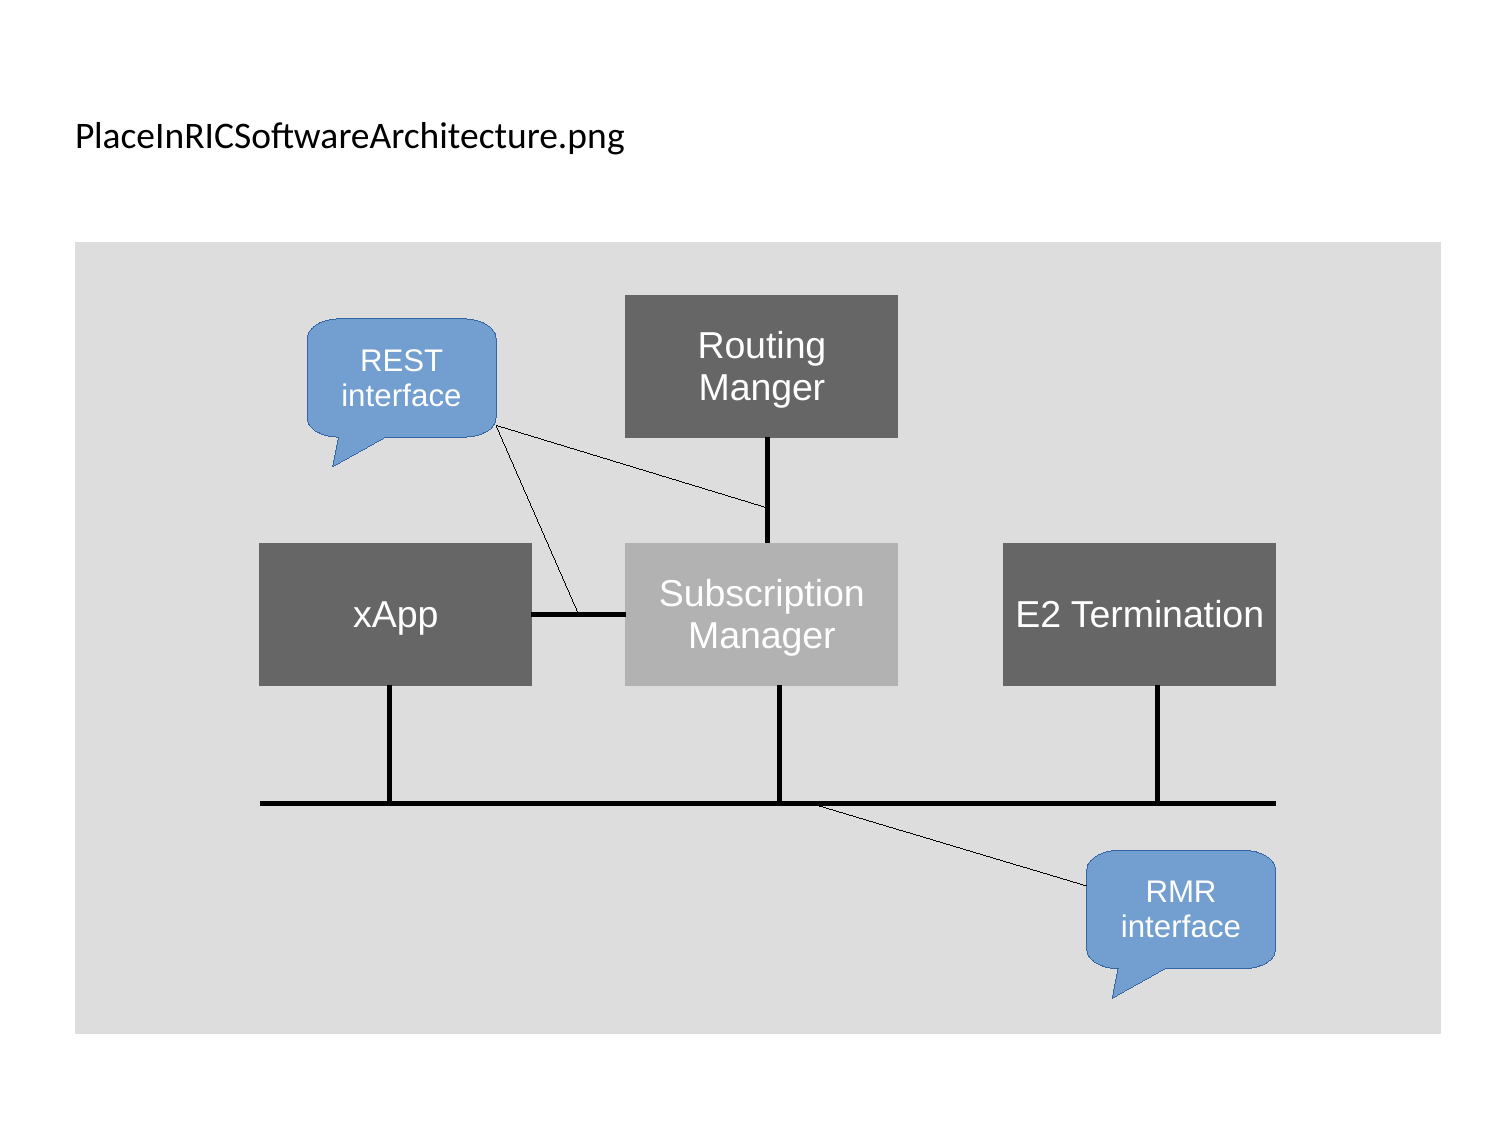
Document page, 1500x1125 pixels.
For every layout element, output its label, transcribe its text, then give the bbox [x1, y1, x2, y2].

text_box REST interface [307, 318, 497, 467]
text_box Routing Manger [625, 295, 898, 438]
title PlaceInRICSoftwareArchitecture.png [75, 45, 1425, 233]
text_box Subscription Manager [625, 543, 898, 686]
text_box [75, 242, 1441, 1034]
text_box RMR interface [1086, 850, 1276, 999]
text_box E2 Termination [1003, 543, 1276, 686]
text_box xApp [259, 543, 532, 686]
